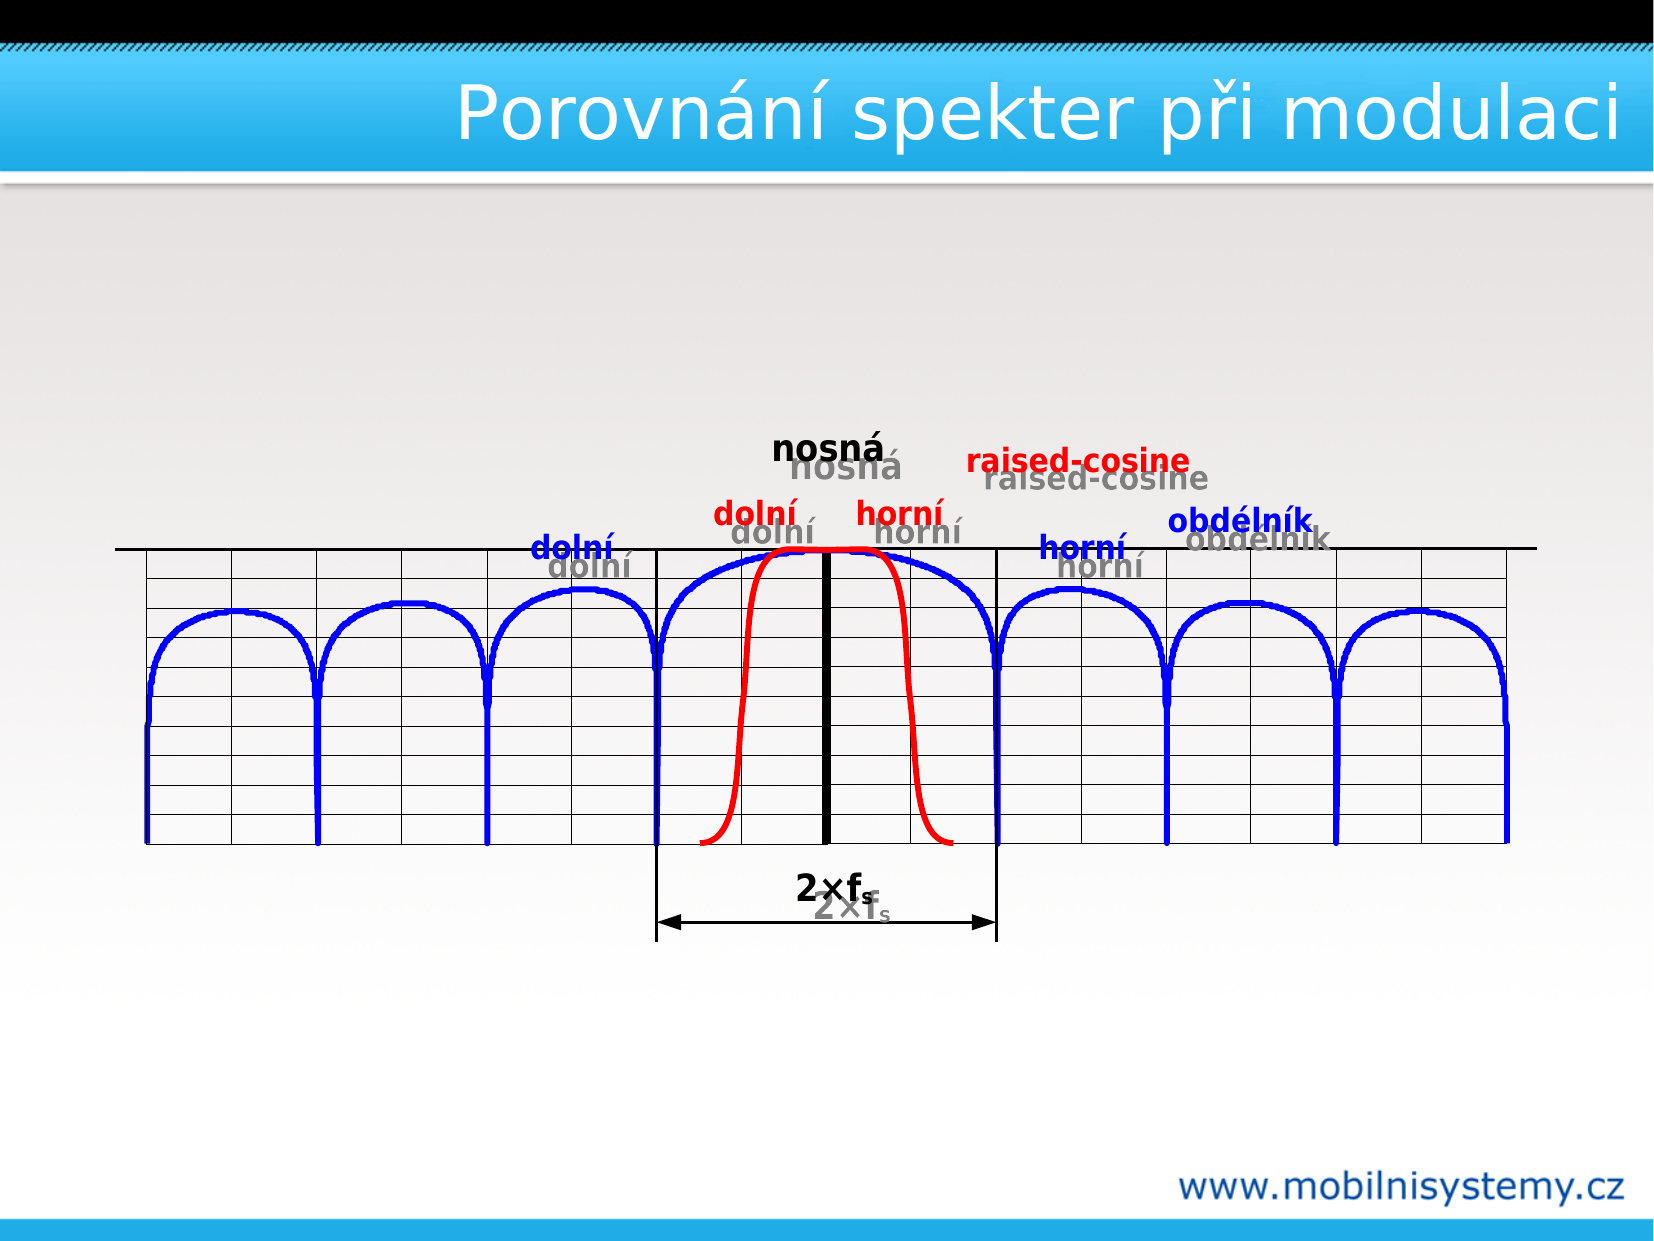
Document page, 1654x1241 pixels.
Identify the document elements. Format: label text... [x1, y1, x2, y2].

title Porovnání spekter při modulaci [29, 56, 1625, 170]
text_box obdélník [1152, 494, 1329, 548]
picture [0, 0, 1654, 1241]
text_box dolní [698, 487, 812, 542]
text_box raised-cosine [951, 433, 1206, 488]
text_box horní [840, 487, 959, 542]
text_box nosná [756, 418, 901, 478]
text_box horní [1023, 521, 1142, 575]
text_box 2×fs [780, 859, 889, 930]
text_box dolní [515, 521, 629, 575]
